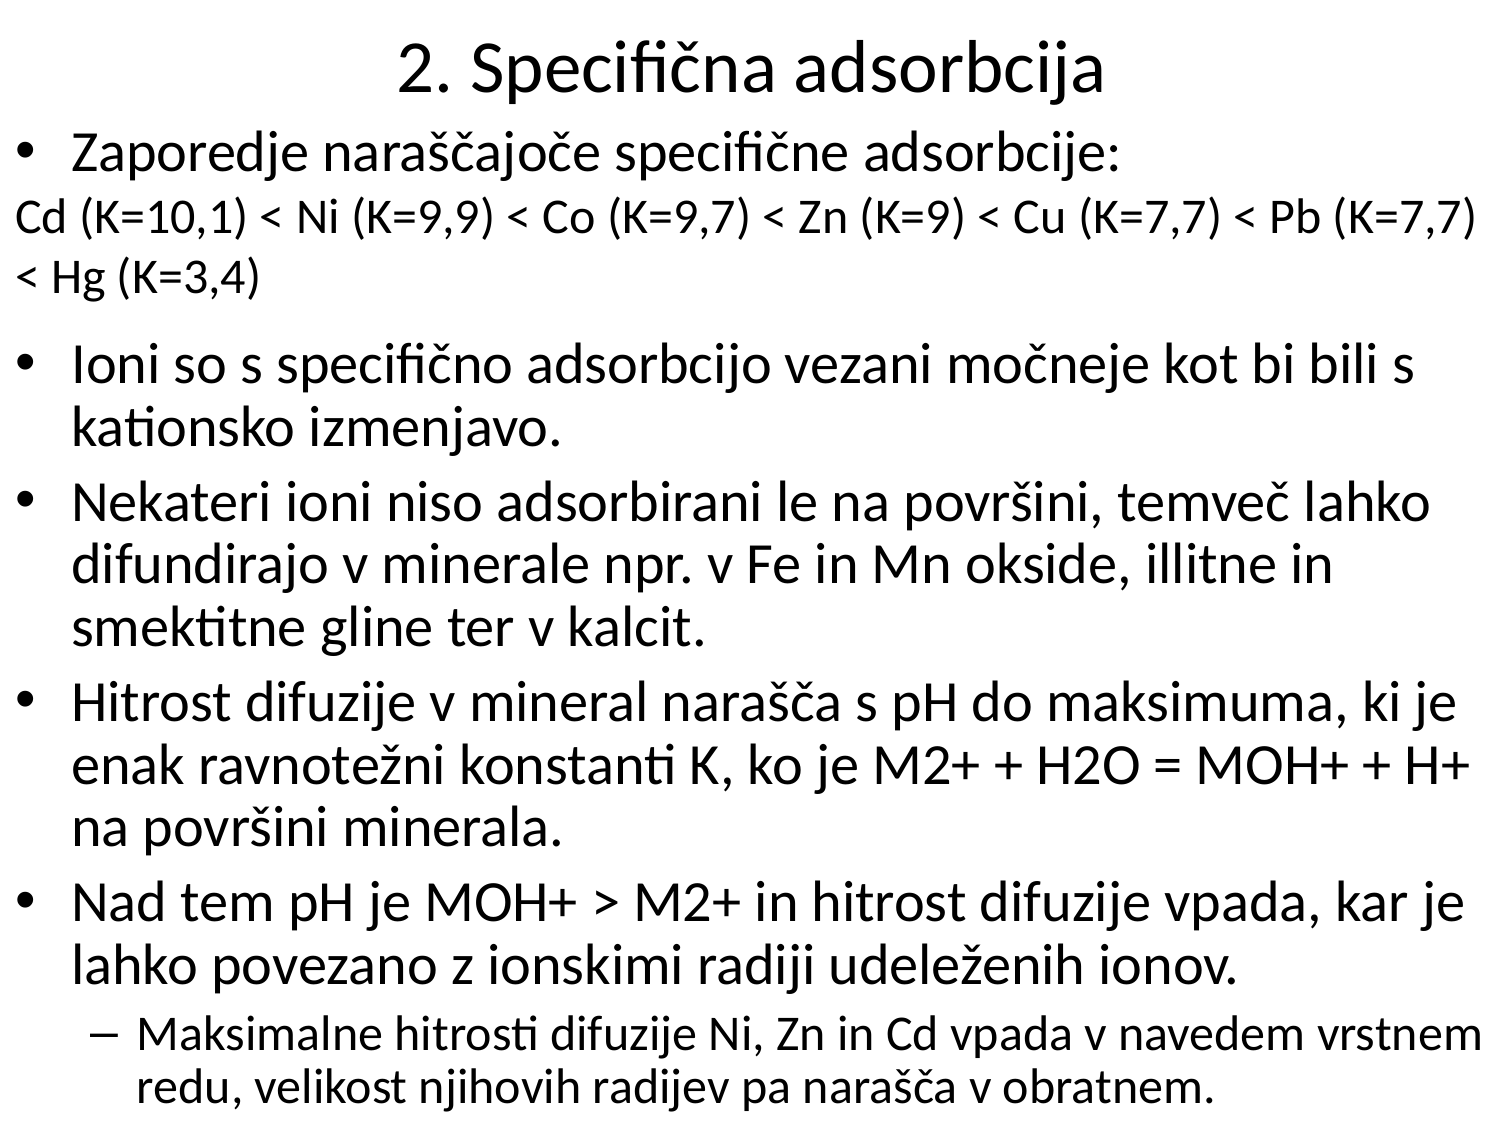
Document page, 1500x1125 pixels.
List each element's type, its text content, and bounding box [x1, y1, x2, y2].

title 2. Specifična adsorbcija [76, 0, 1427, 113]
list Zaporedje naraščajoče specifične adsorbcije: Cd (K=10,1) < Ni (K=9,9) < Co (K=9,7) < Zn (K=9) < Cu (K=7,7) < Pb (K=7,7) < Hg (K=3,4) Ioni so s specifično adsorbcijo vezani močneje kot bi bili s kationsko izmenjavo. Nekateri ioni niso adsorbirani le na površini, temveč lahko difundirajo v minerale npr. v Fe in Mn okside, illitne in smektitne gline ter v kalcit. Hitrost difuzije v mineral narašča s pH do maksimuma, ki je enak ravnotežni konstanti K, ko je M2+ + H2O = MOH+ + H+ na površini minerala. Nad tem pH je MOH+ > M2+ in hitrost difuzije vpada, kar je lahko povezano z ionskimi radiji udeleženih ionov. Maksimalne hitrosti difuzije Ni, Zn in Cd vpada v navedem vrstnem redu, velikost njihovih radijev pa narašča v obratnem. [0, 113, 1500, 1125]
